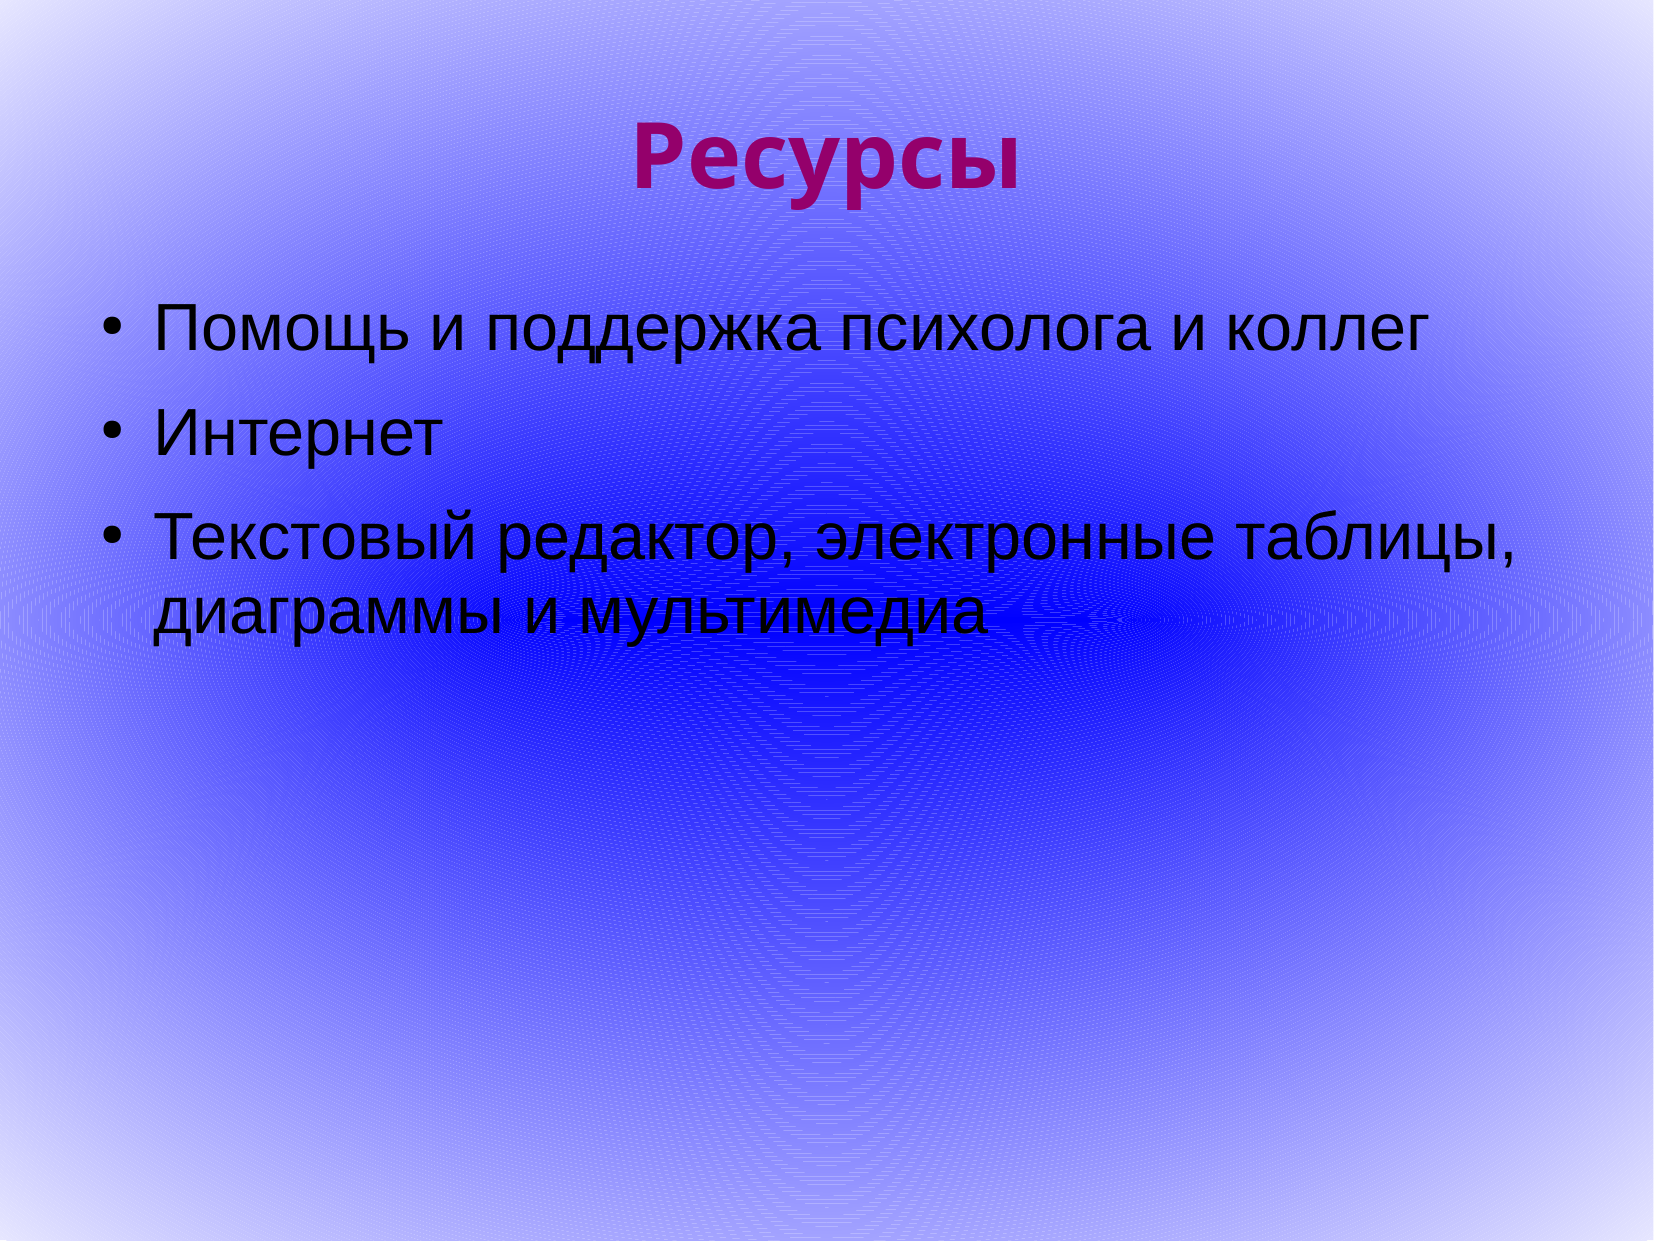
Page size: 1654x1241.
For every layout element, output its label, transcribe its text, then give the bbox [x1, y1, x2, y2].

title Ресурсы [82, 49, 1571, 257]
list Помощь и поддержка психолога и коллег Интернет Текстовый редактор, электронные таблицы, диаграммы и мультимедиа [82, 290, 1571, 1109]
